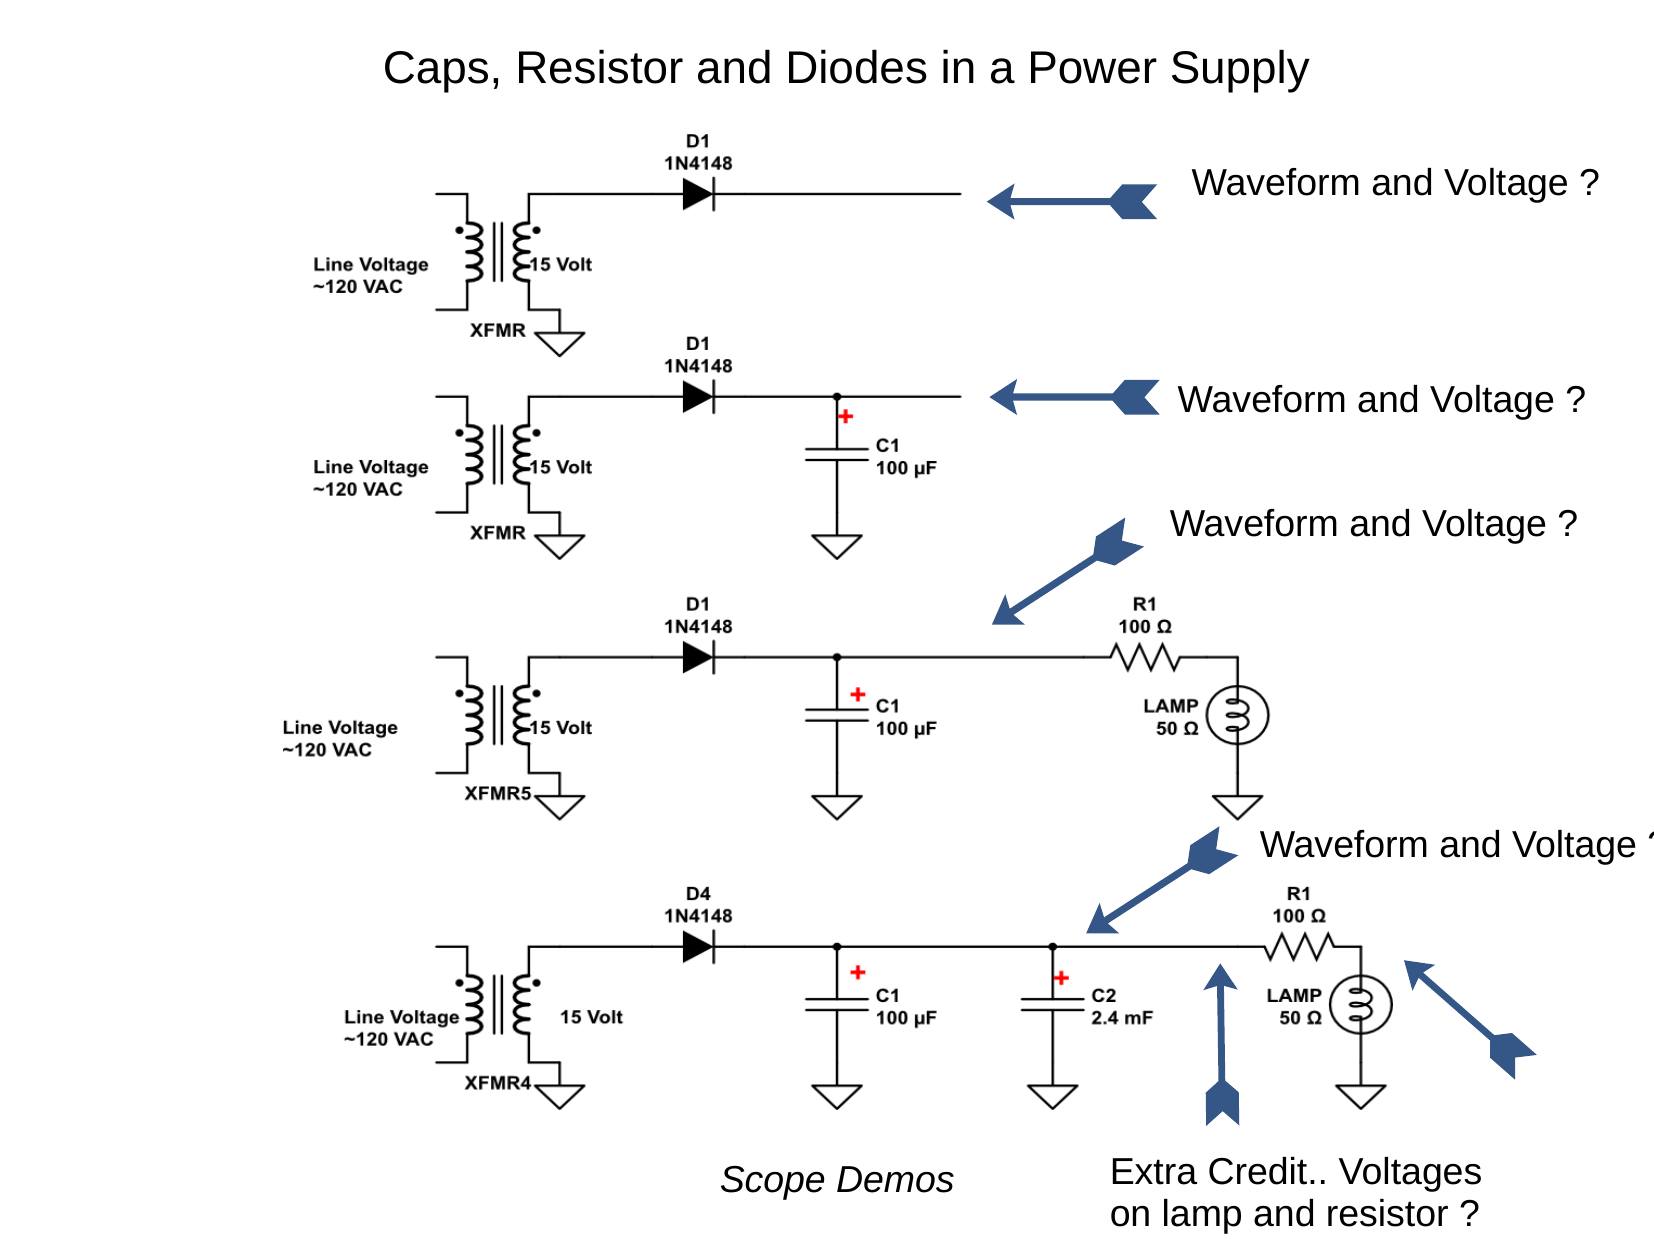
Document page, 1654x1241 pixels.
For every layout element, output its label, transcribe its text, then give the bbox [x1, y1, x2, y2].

text_box Waveform and Voltage ? [1155, 495, 1615, 556]
text_box Waveform and Voltage ? [1245, 815, 1654, 876]
text_box Scope Demos [705, 1151, 1006, 1231]
text_box Extra Credit.. Voltages on lamp and resistor ? [1095, 1143, 1534, 1241]
picture [283, 134, 1542, 1130]
text_box Waveform and Voltage ? [1162, 370, 1623, 431]
text_box Waveform and Voltage ? [1176, 154, 1637, 214]
text_box Caps, Resistor and Diodes in a Power Supply [313, 15, 1381, 121]
